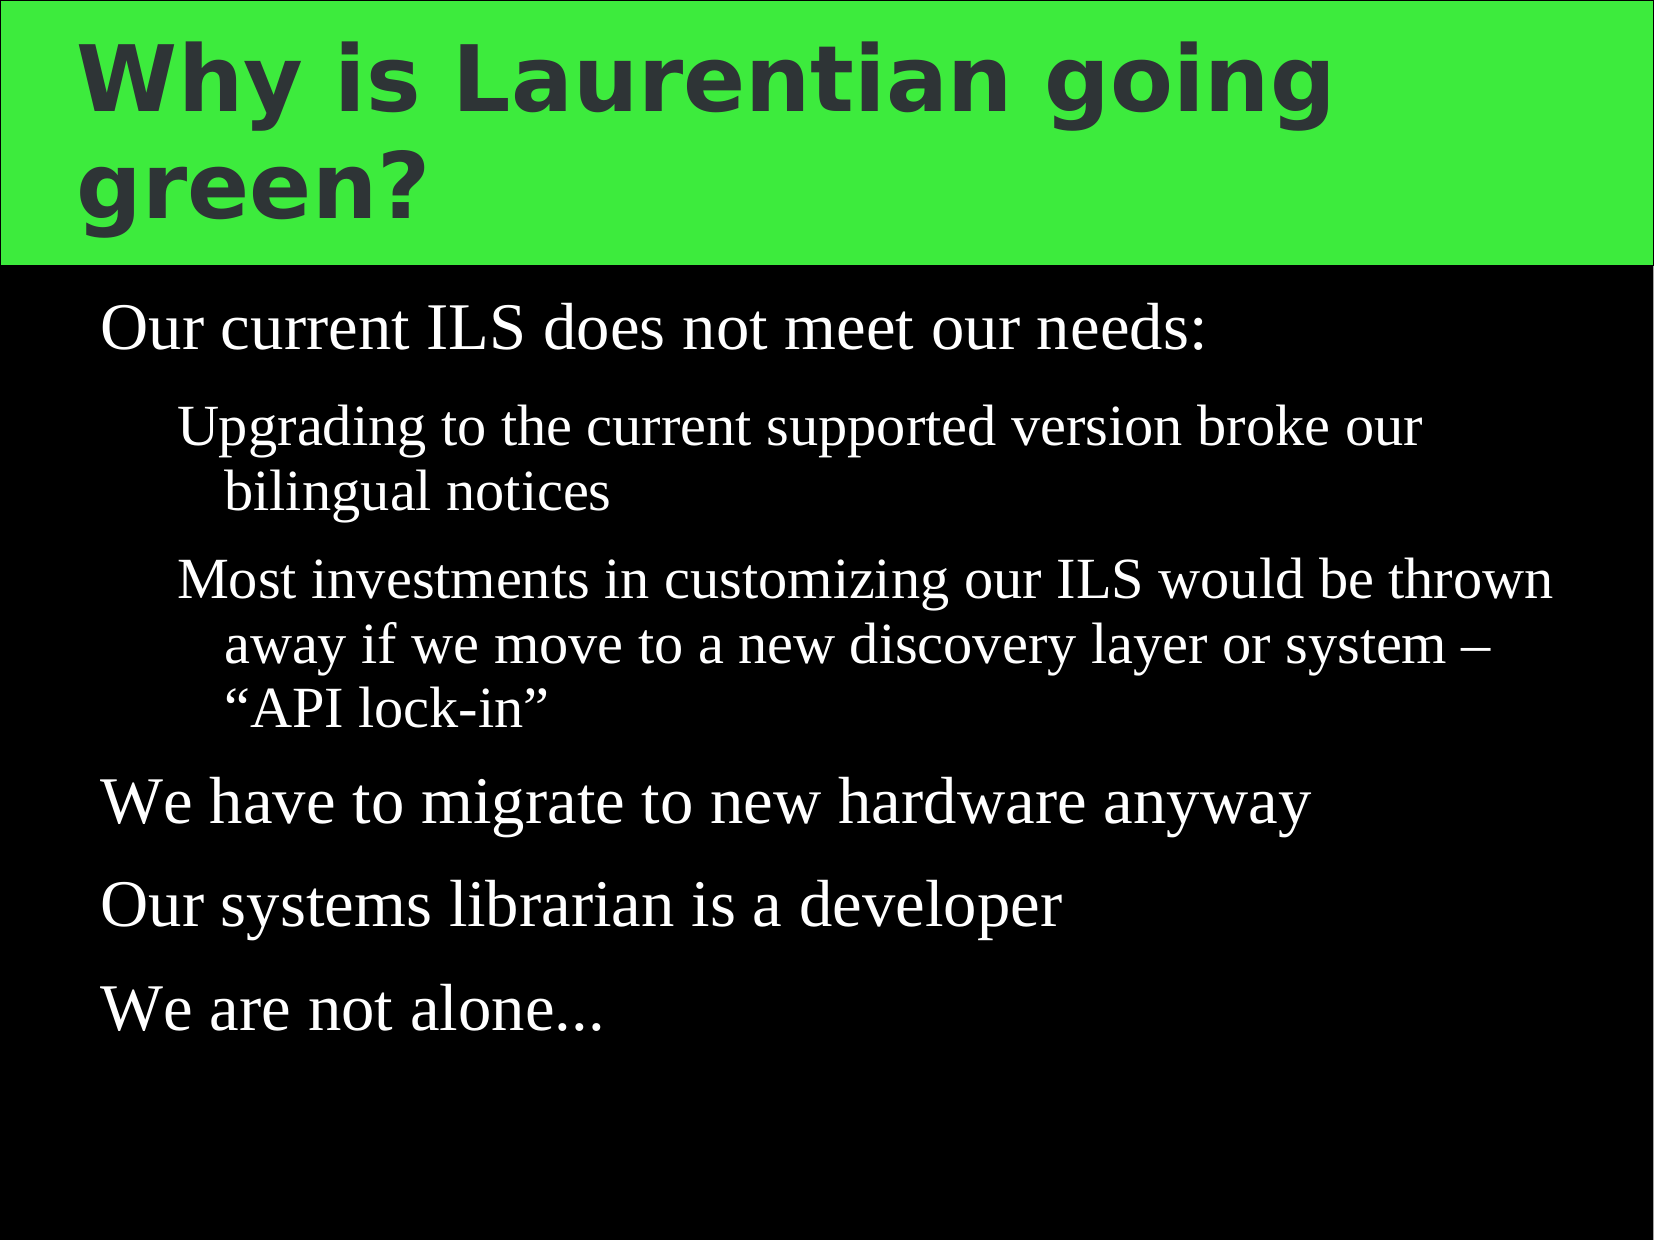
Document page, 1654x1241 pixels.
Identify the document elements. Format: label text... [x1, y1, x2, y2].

title Why is Laurentian going green? [76, 25, 1565, 240]
list Our current ILS does not meet our needs: Upgrading to the current supported version broke our bilingual notices Most investments in customizing our ILS would be thrown away if we move to a new discovery layer or system – “API lock-in” We have to migrate to new hardware anyway Our systems librarian is a developer We are not alone... [82, 290, 1571, 1199]
